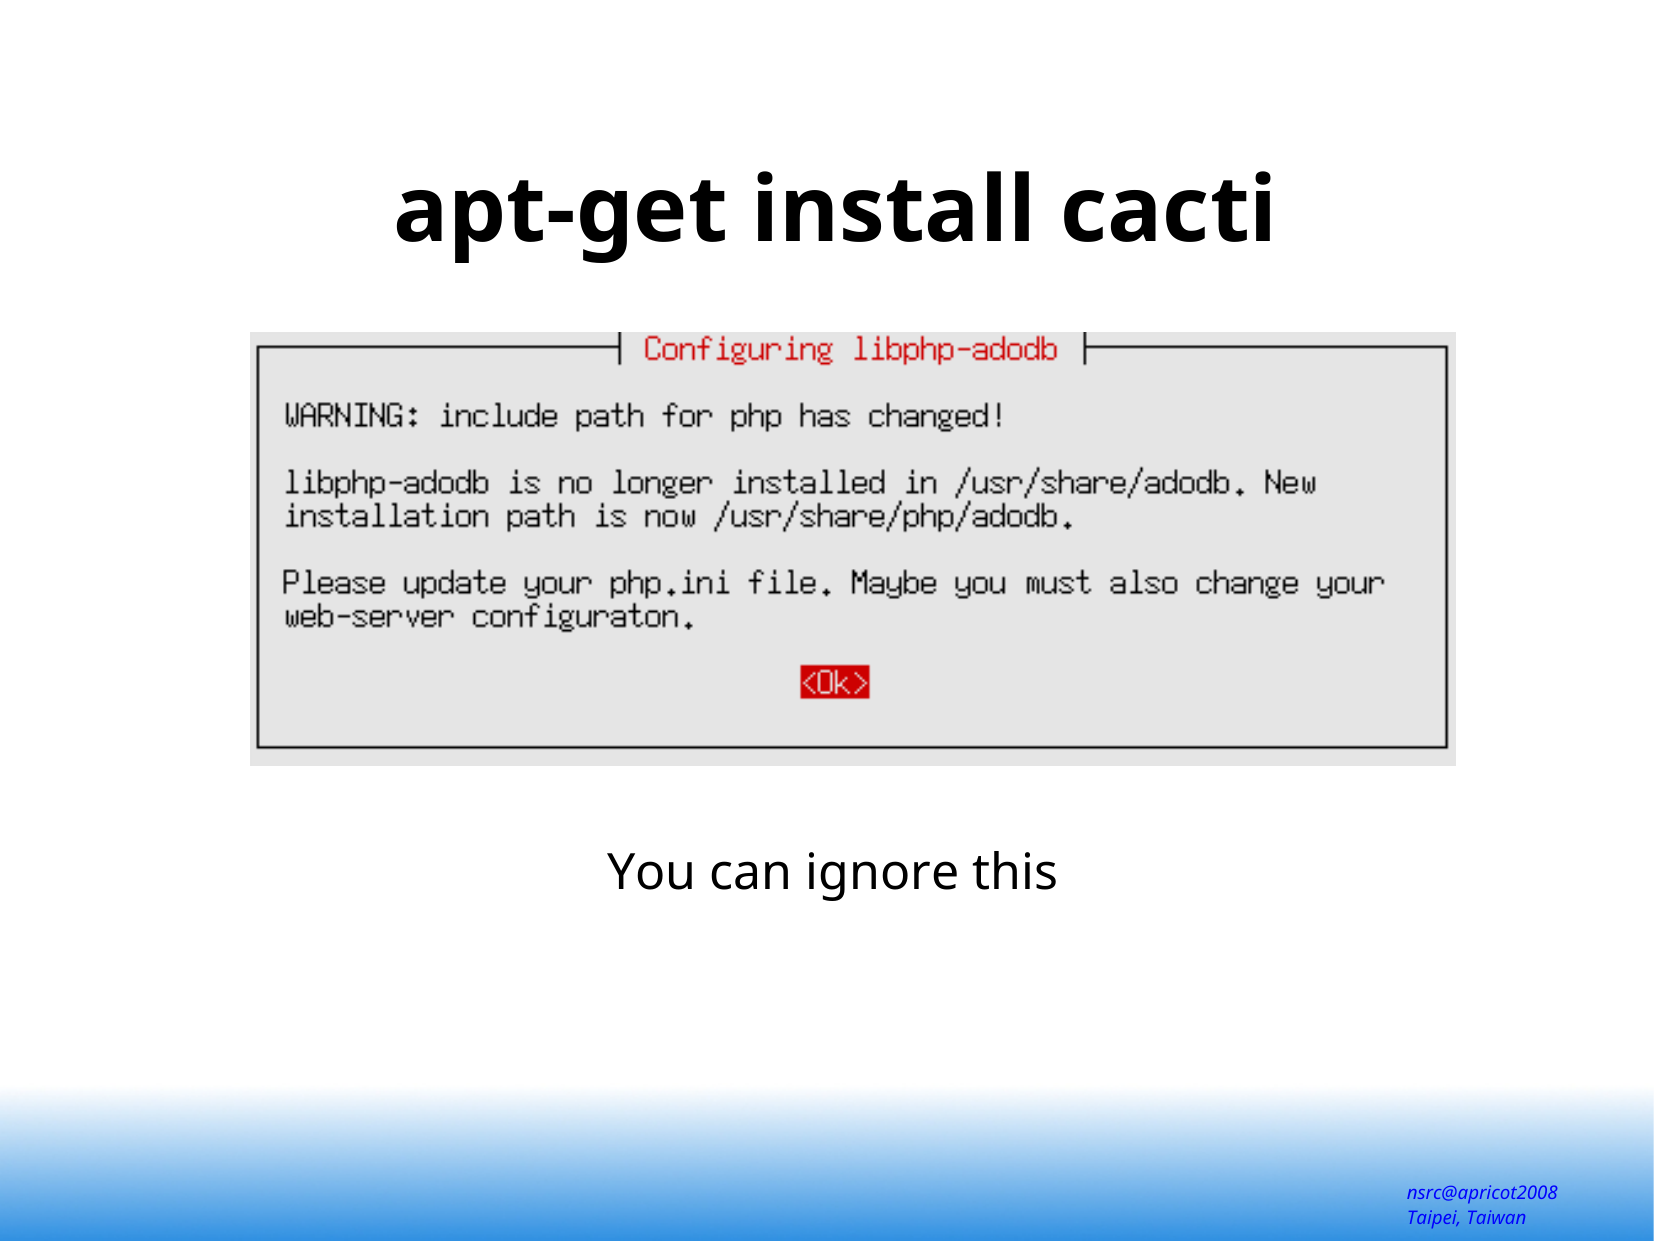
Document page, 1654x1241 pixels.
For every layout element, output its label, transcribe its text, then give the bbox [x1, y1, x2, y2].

picture [250, 332, 1456, 766]
text_box You can ignore this [607, 835, 1090, 897]
title apt-get install cacti [121, 102, 1534, 310]
picture [0, 1083, 1654, 1241]
